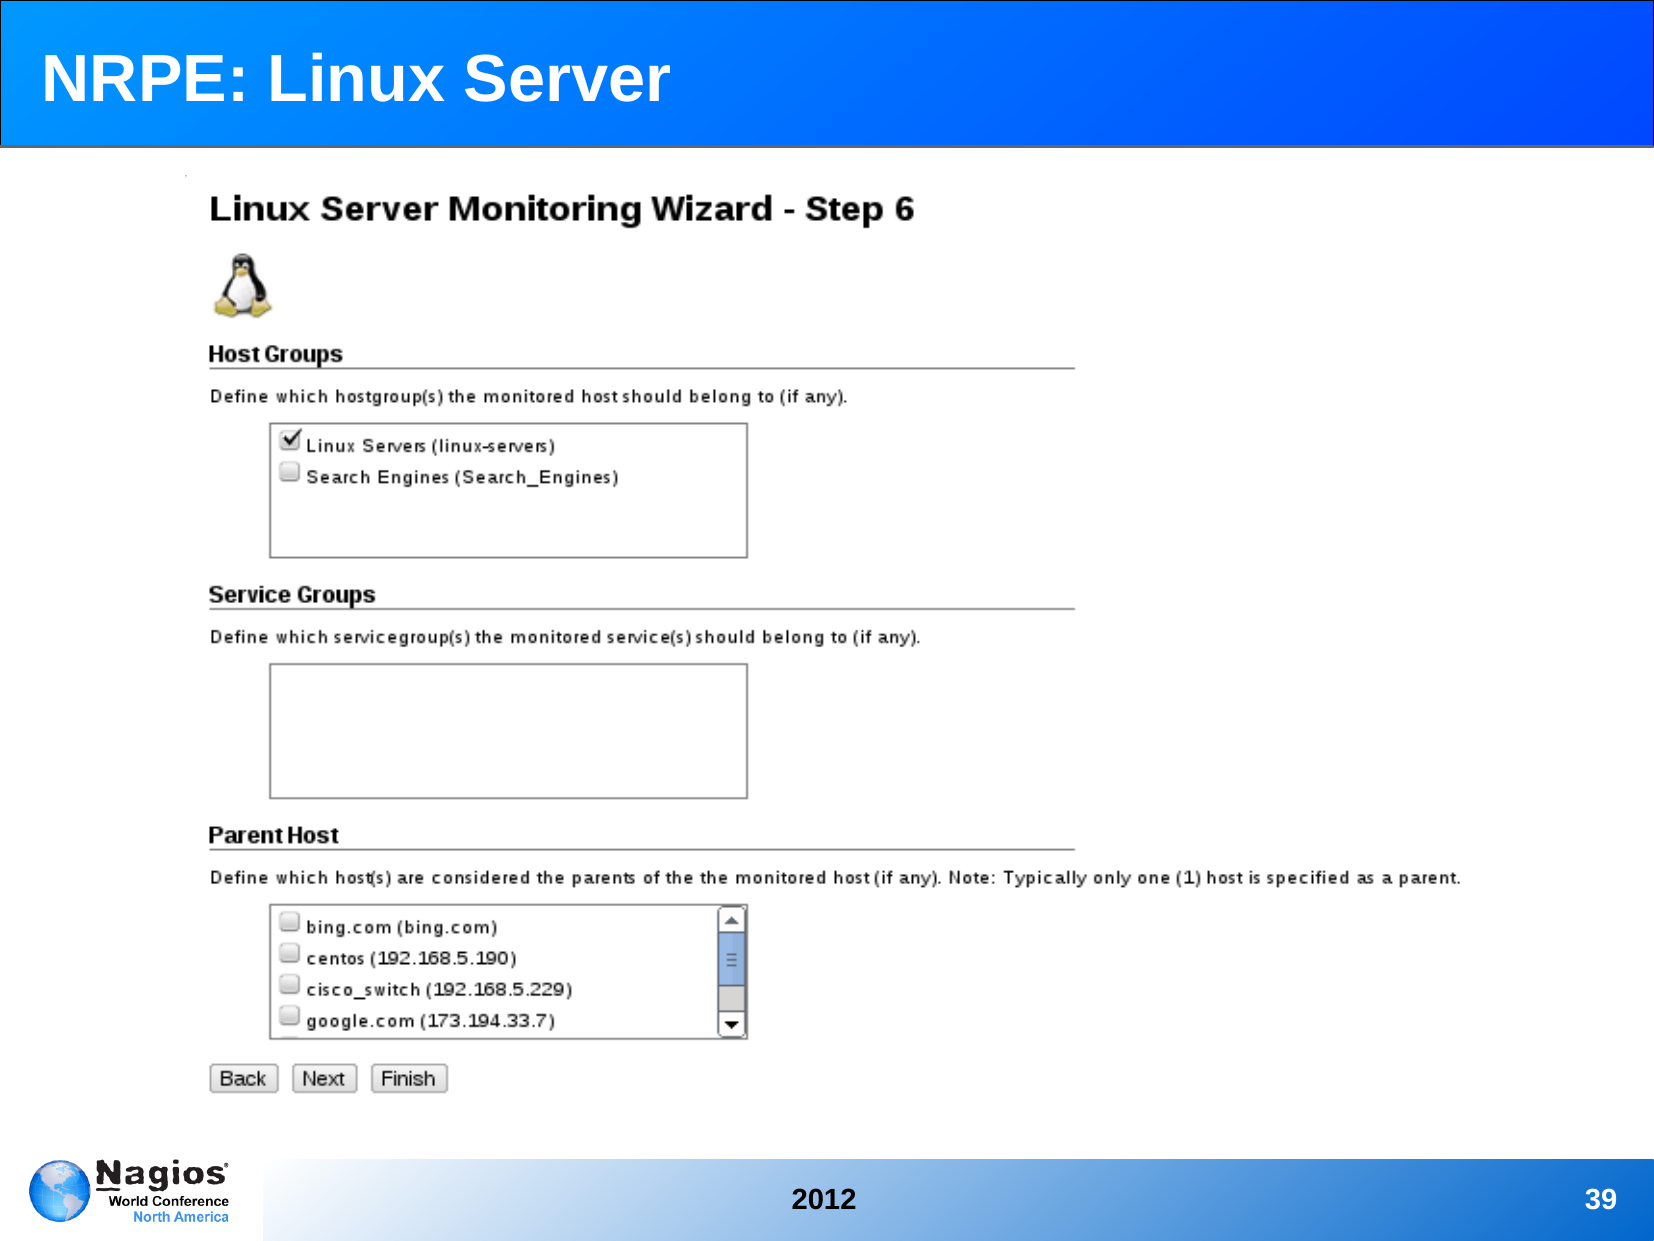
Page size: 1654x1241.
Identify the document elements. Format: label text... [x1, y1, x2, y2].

picture [185, 175, 1462, 1121]
title NRPE: Linux Server [41, 36, 1248, 120]
picture [29, 1159, 229, 1235]
